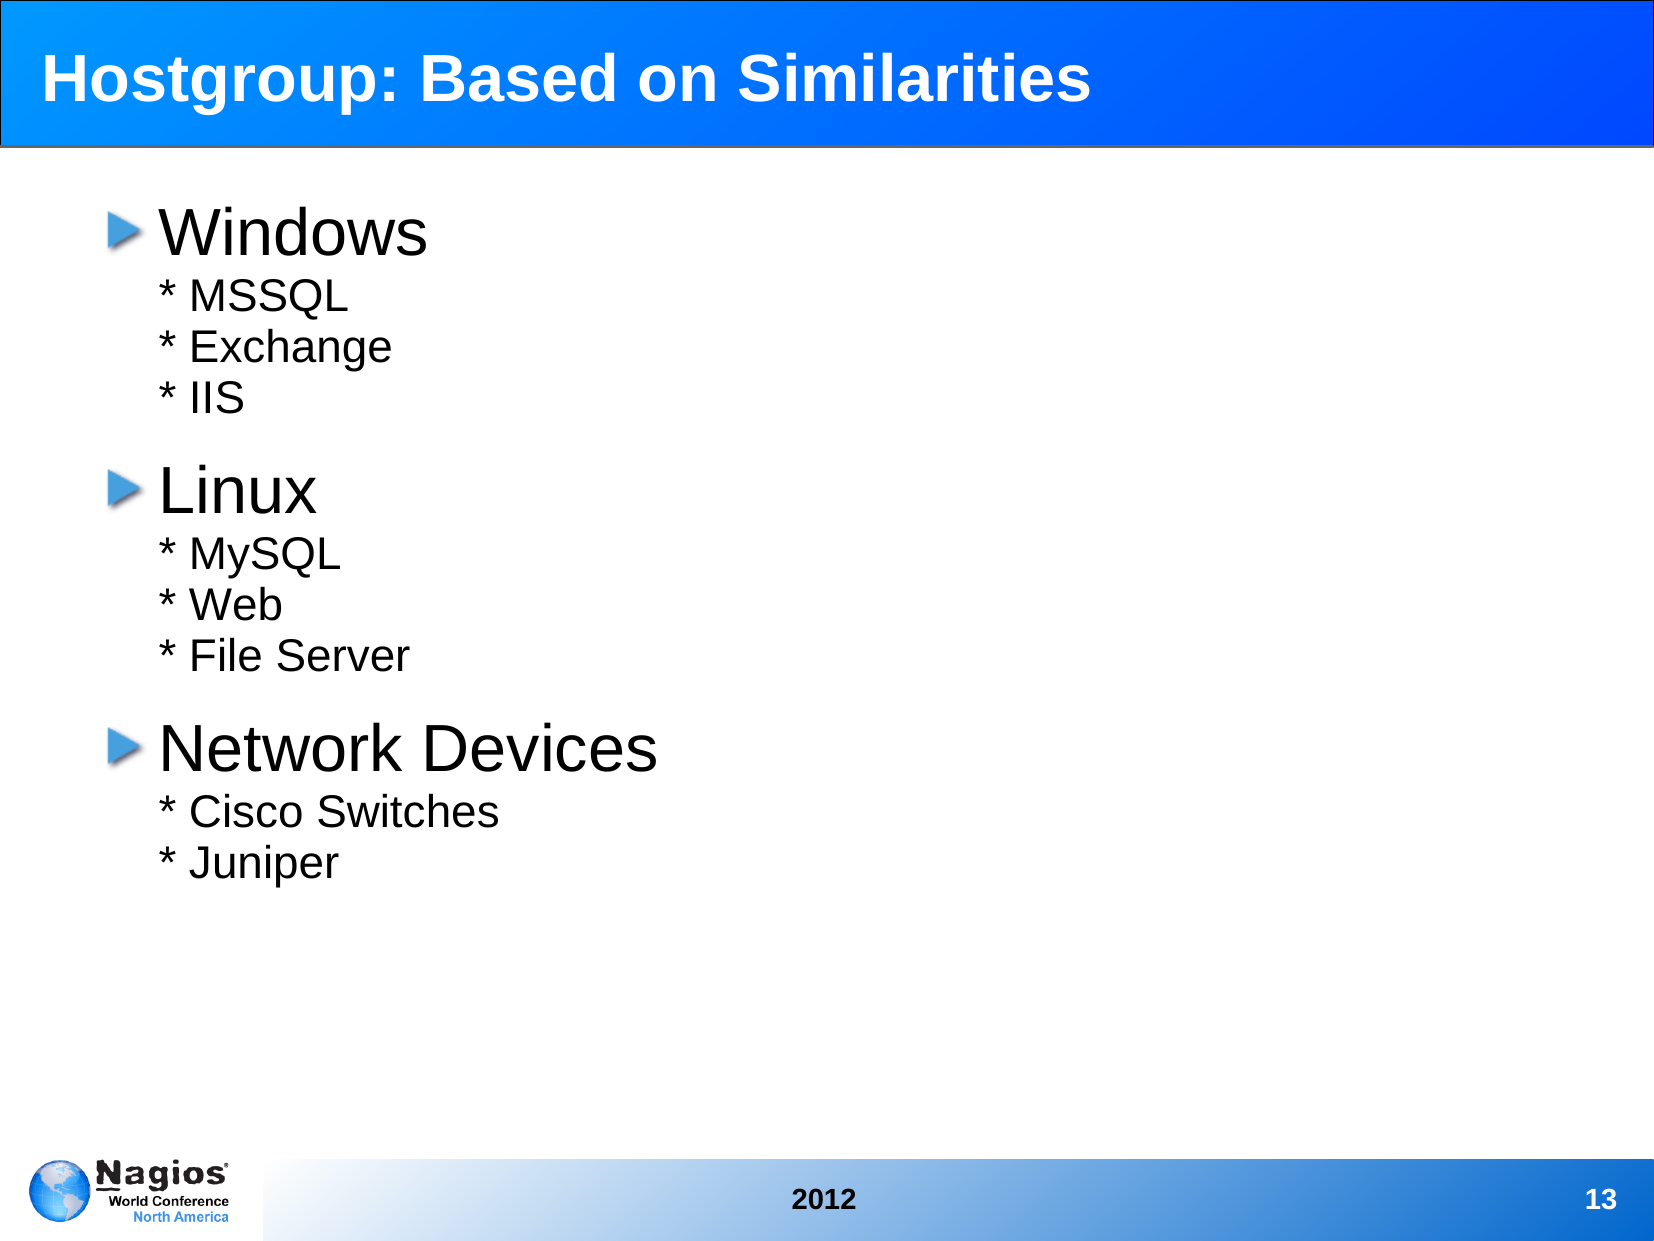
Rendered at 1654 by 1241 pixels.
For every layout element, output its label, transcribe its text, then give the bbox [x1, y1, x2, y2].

picture [29, 1159, 229, 1235]
title Hostgroup: Based on Similarities [41, 29, 1608, 127]
list Windows * MSSQL * Exchange * IIS Linux * MySQL * Web * File Server Network Devices * Cisco Switches * Juniper [87, 194, 1404, 1014]
